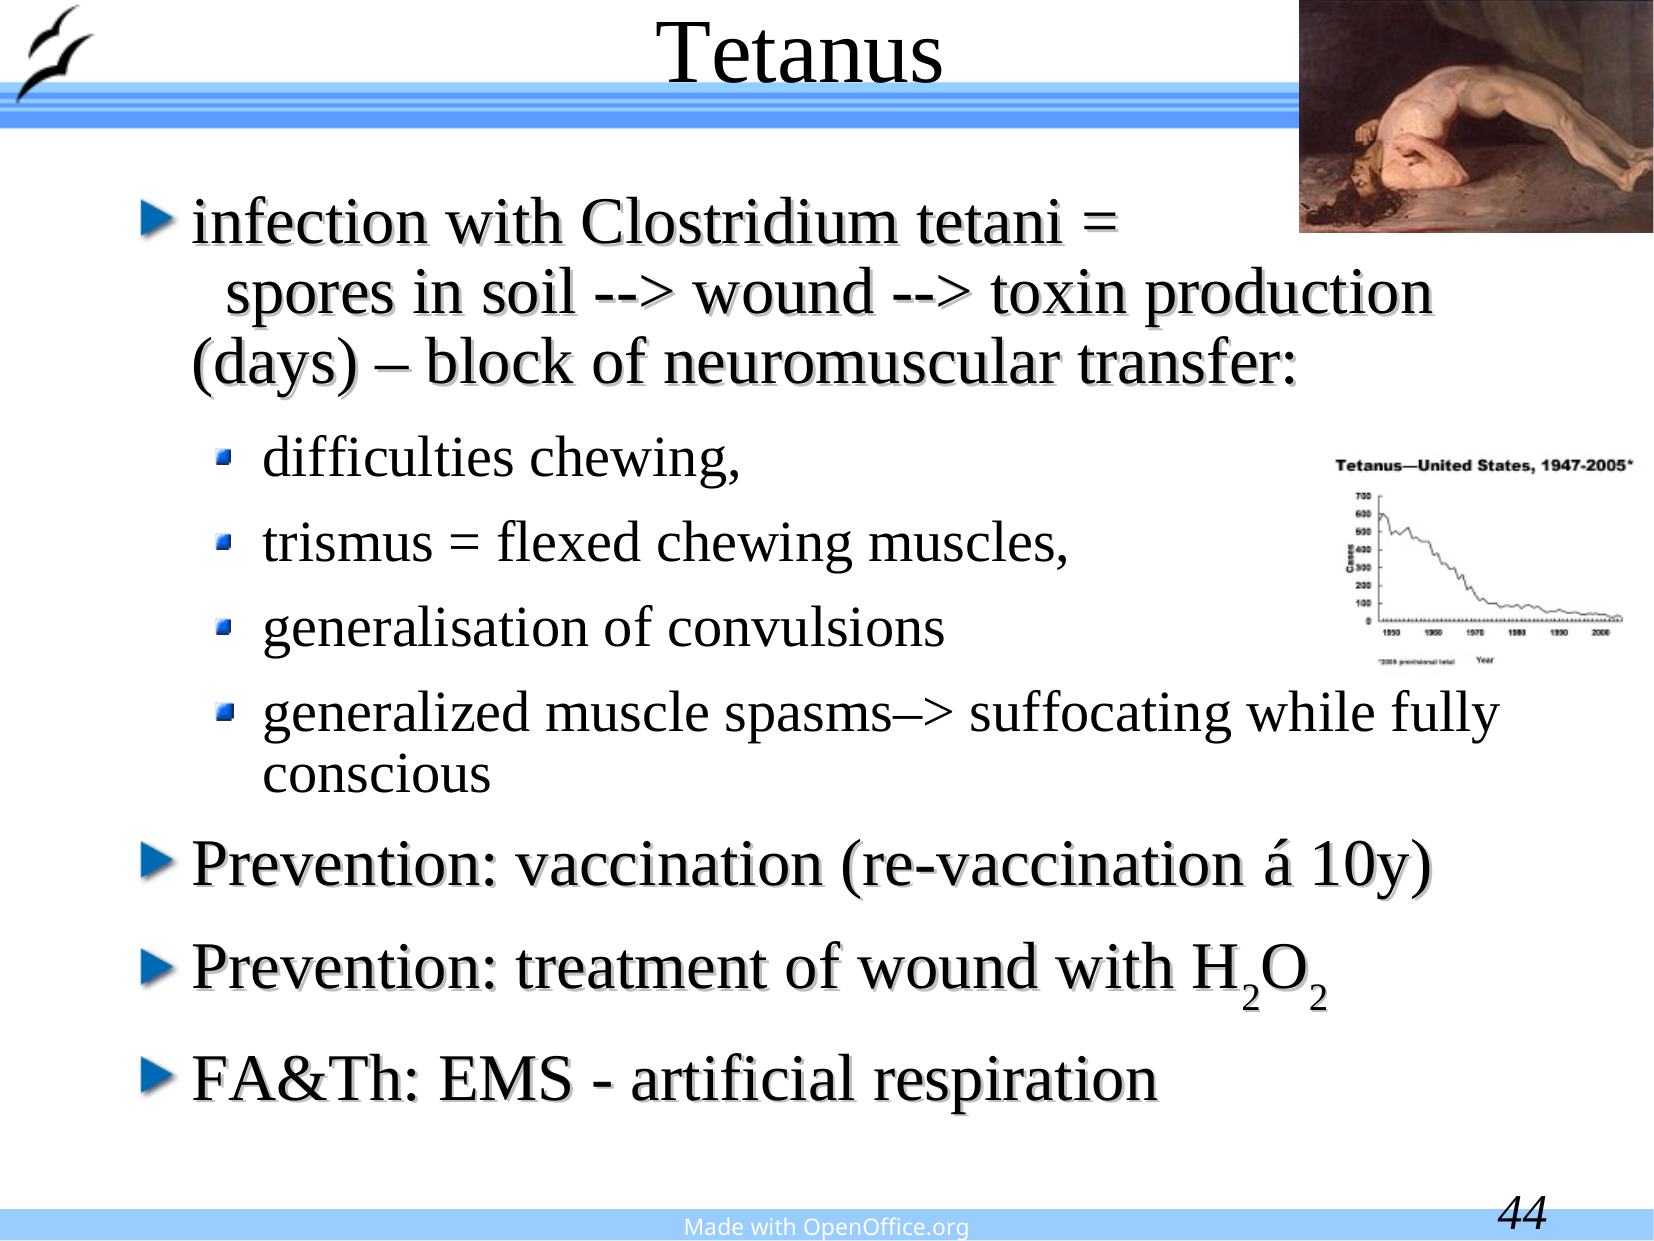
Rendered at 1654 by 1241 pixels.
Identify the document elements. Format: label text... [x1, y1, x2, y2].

picture [1328, 438, 1642, 680]
list infection with Clostridium tetani = spores in soil --> wound --> toxin production (days) – block of neuromuscular transfer: difficulties chewing, trismus = flexed chewing muscles, generalisation of convulsions generalized muscle spasms–> suffocating while fully conscious Prevention: vaccination (re-vaccination á 10y) Prevention: treatment of wound with H2O2 FA&Th: EMS - artificial respiration [120, 186, 1534, 1239]
title Tetanus [94, 0, 1299, 107]
picture [0, 0, 1654, 233]
